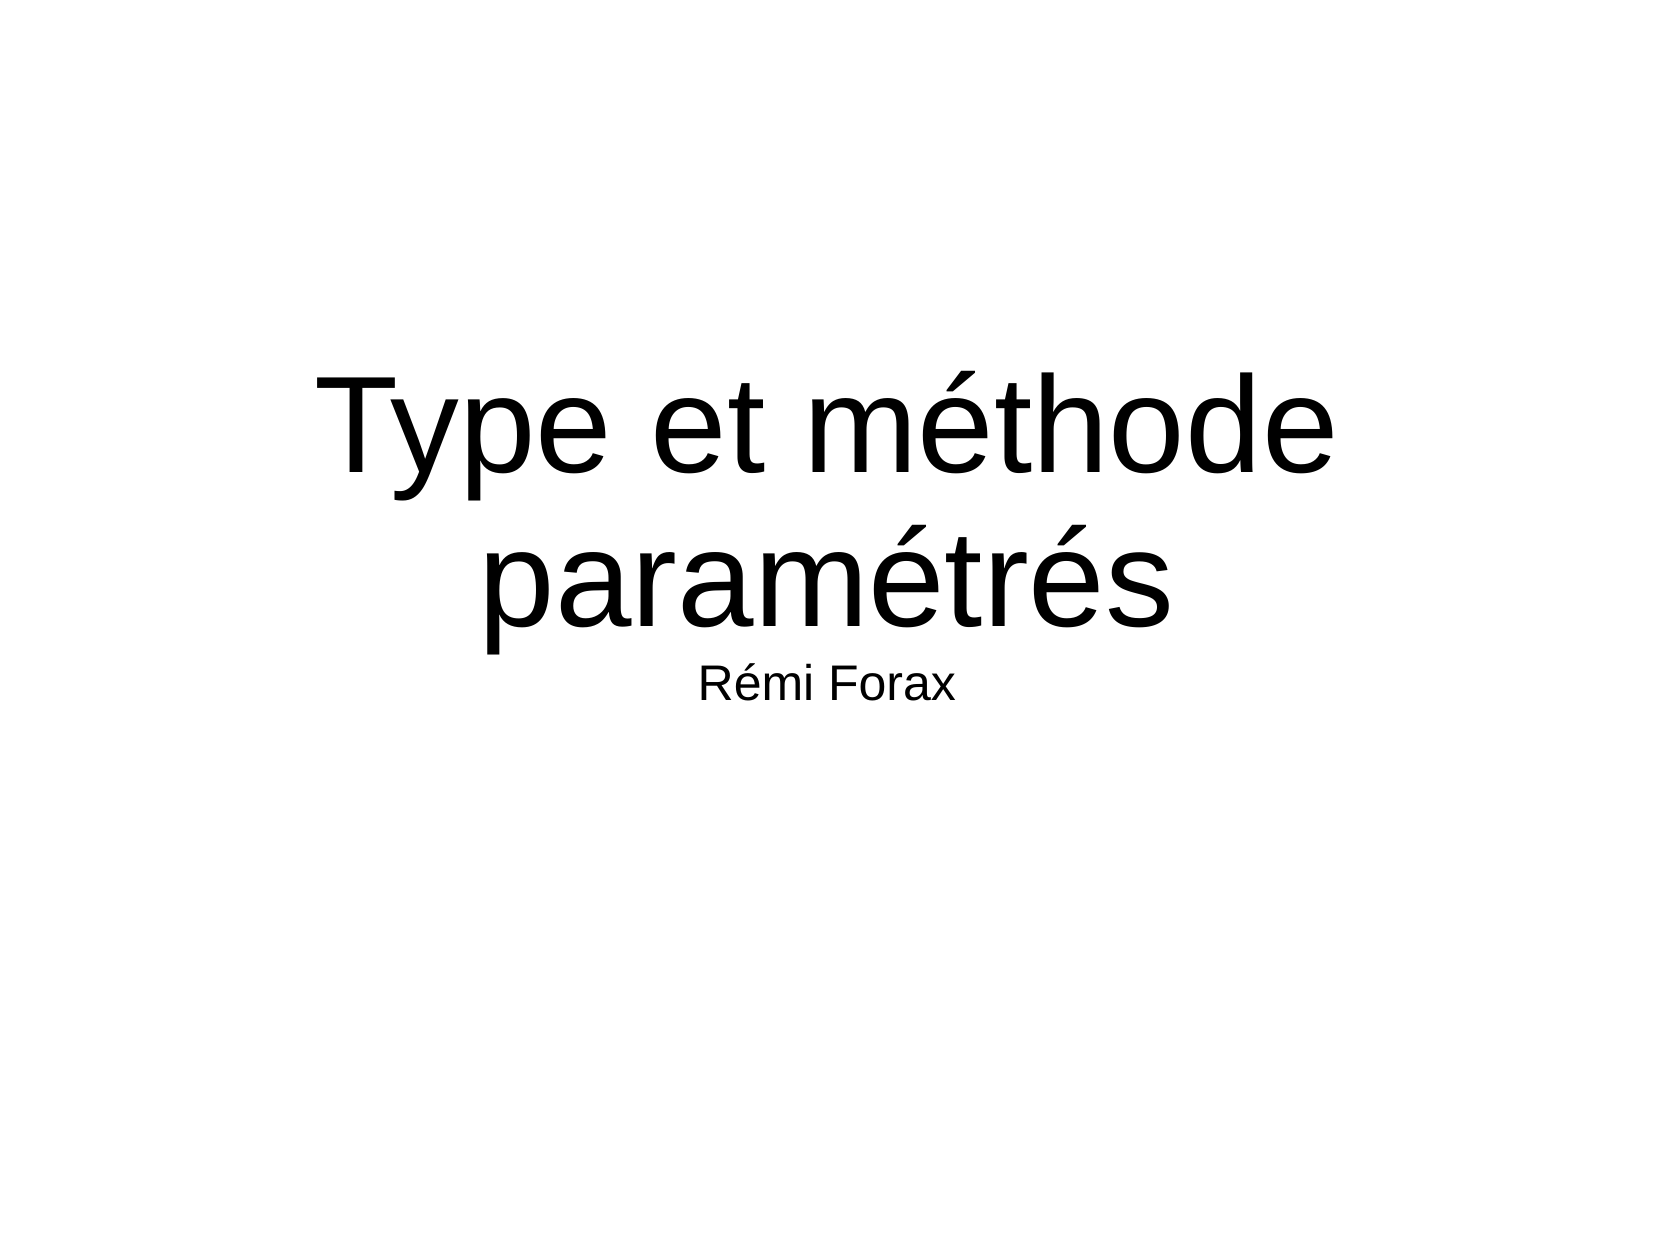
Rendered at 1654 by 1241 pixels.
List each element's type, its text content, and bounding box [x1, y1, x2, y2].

subtitle Type et méthode paramétrés Rémi Forax [82, 49, 1571, 1010]
